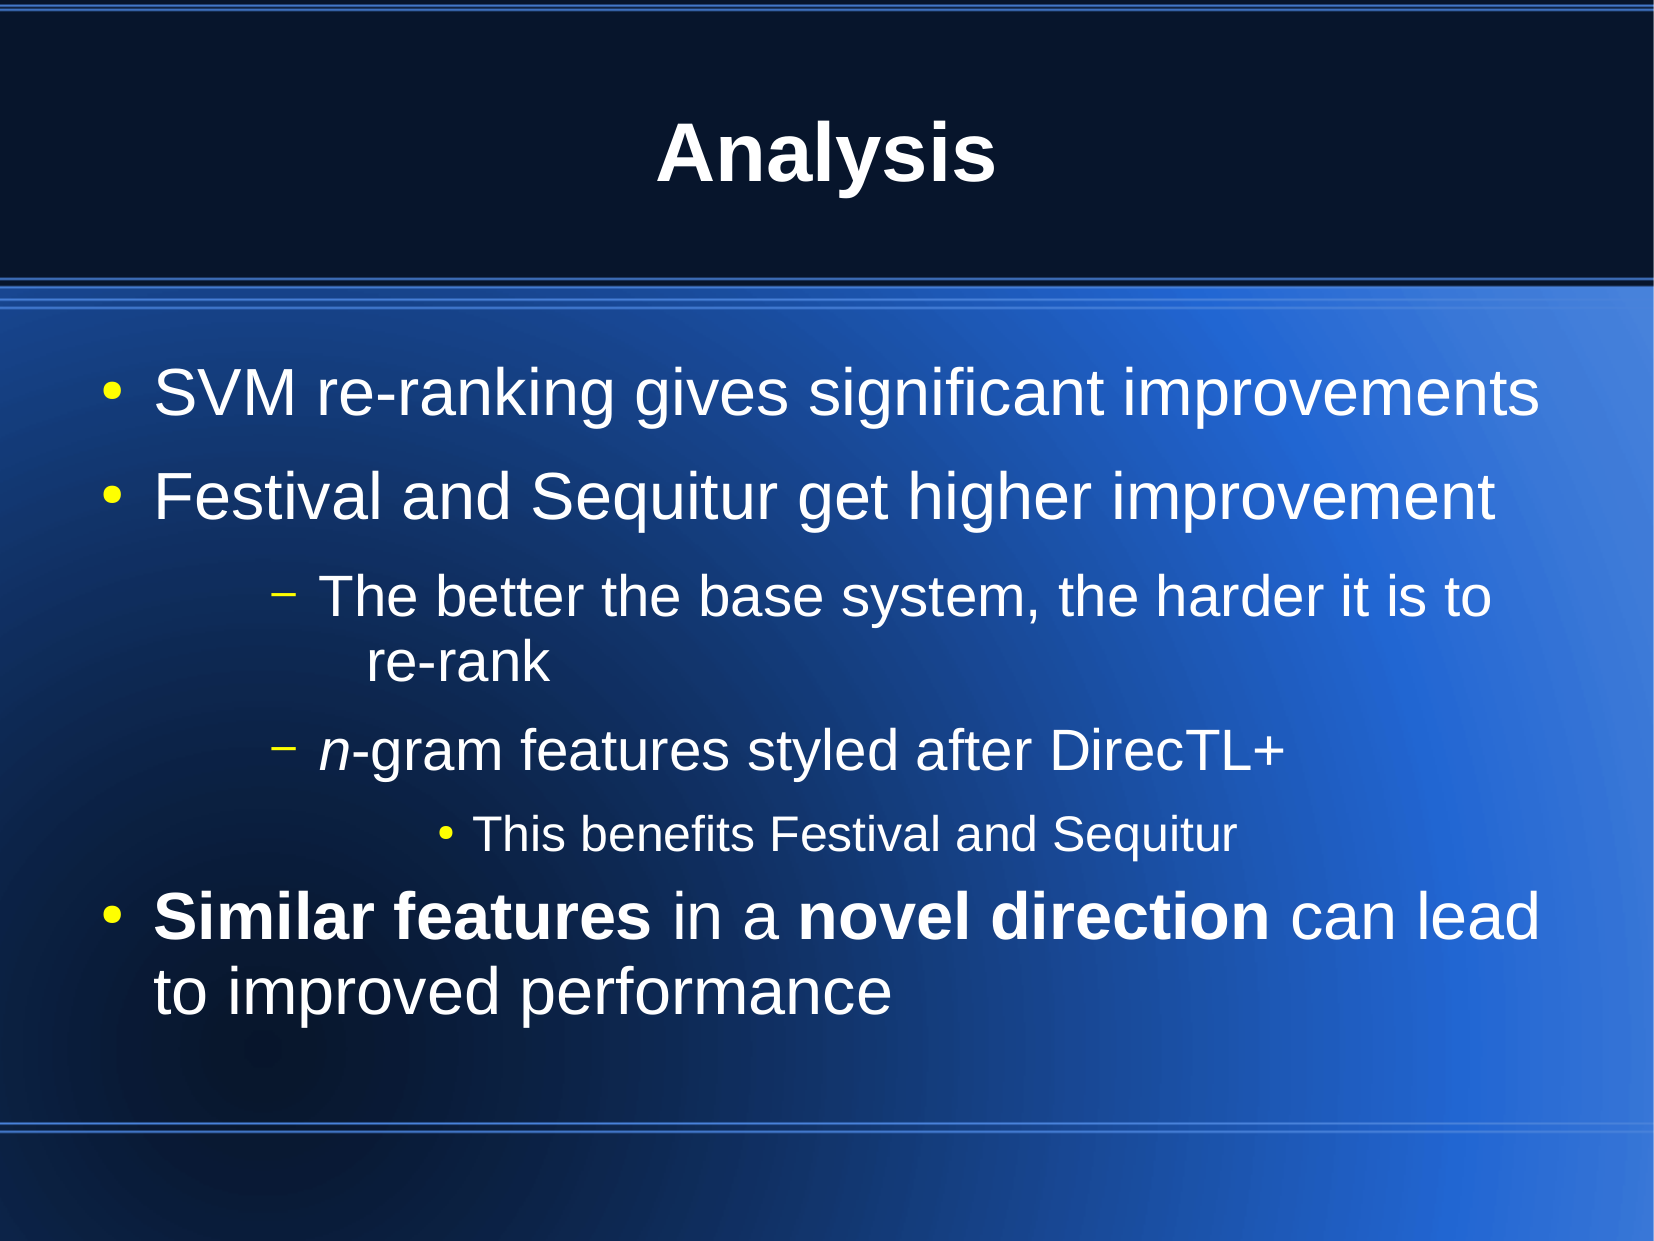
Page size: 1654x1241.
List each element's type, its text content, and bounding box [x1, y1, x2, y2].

list SVM re-ranking gives significant improvements Festival and Sequitur get higher improvement The better the base system, the harder it is to re-rank n-gram features styled after DirecTL+ This benefits Festival and Sequitur Similar features in a novel direction can lead to improved performance [82, 355, 1571, 1159]
title Analysis [82, 49, 1571, 257]
picture [0, 0, 1654, 1241]
